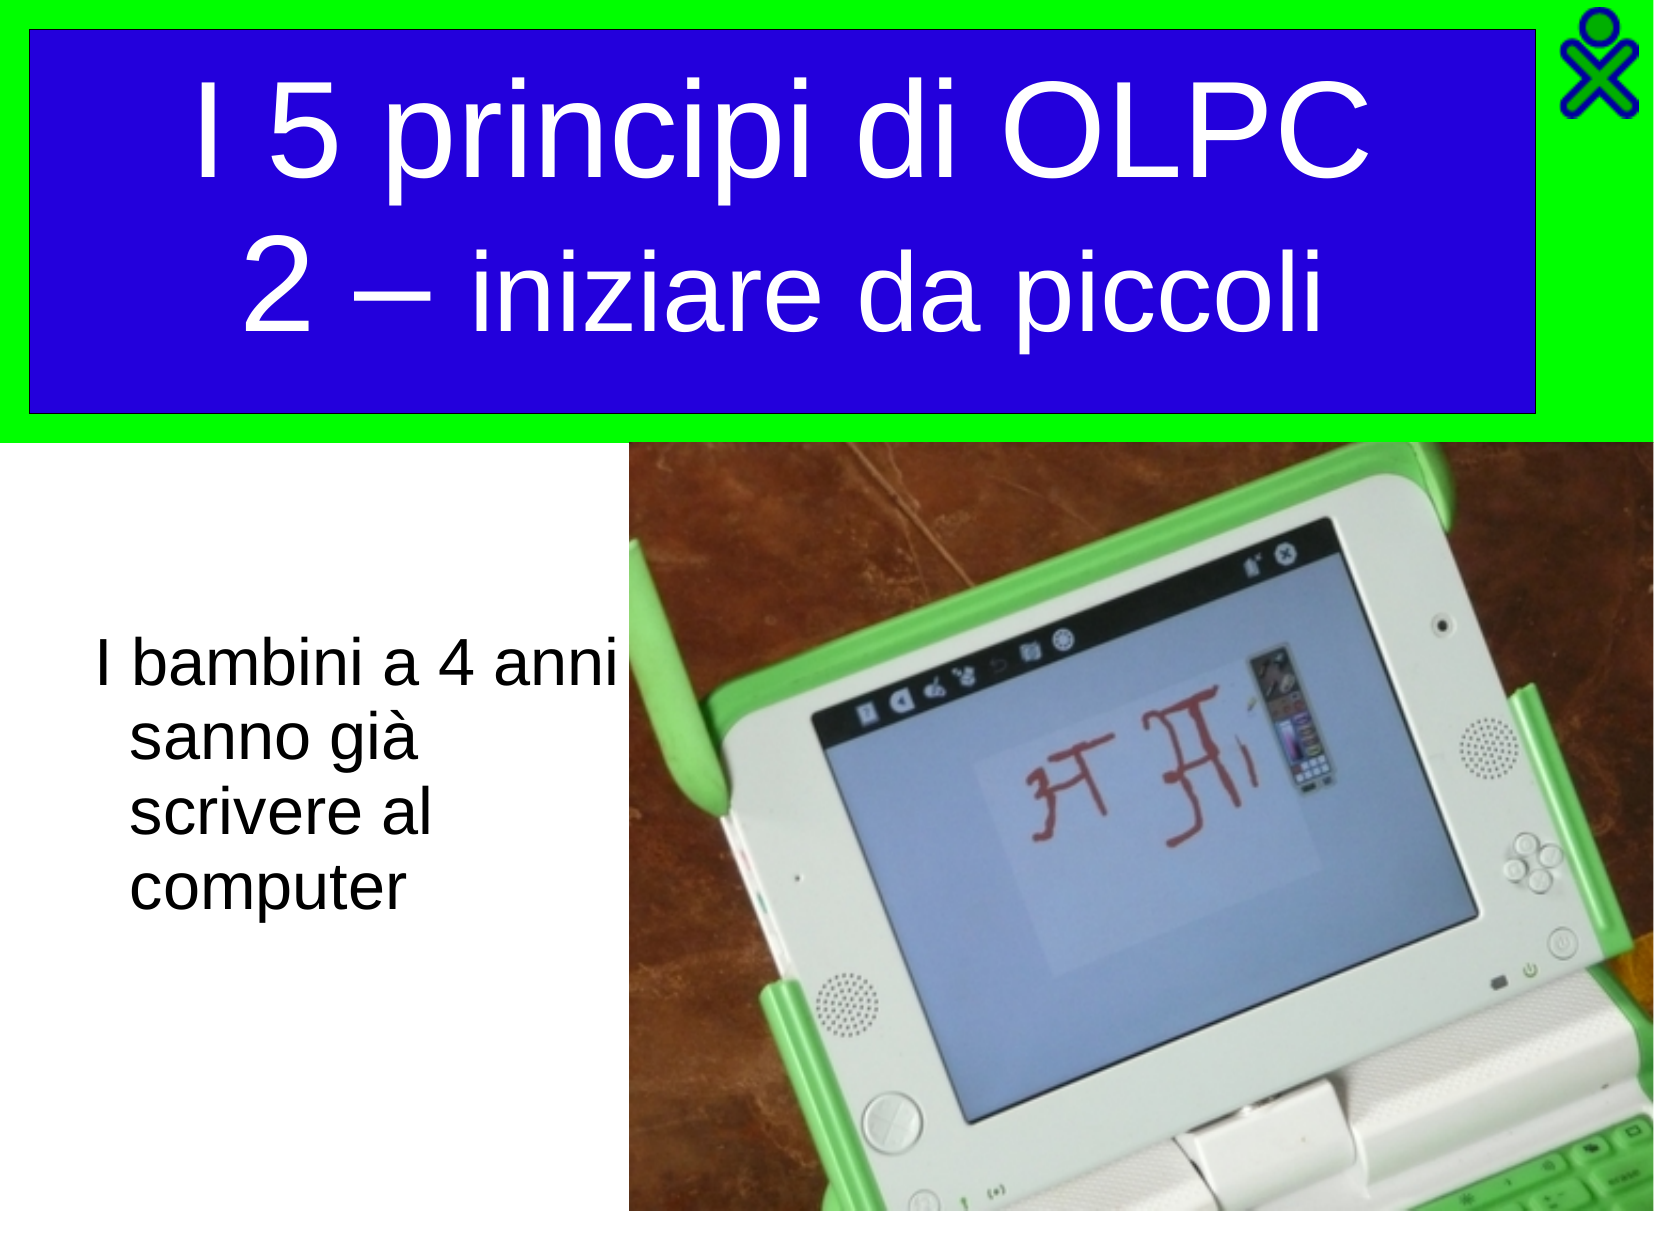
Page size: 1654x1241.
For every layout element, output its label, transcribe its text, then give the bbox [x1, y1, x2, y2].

picture [1559, 7, 1639, 119]
picture [629, 442, 1654, 1211]
subtitle I bambini a 4 anni sanno già scrivere al computer [59, 456, 621, 1093]
title I 5 principi di OLPC 2 – iniziare da piccoli [59, 0, 1506, 414]
